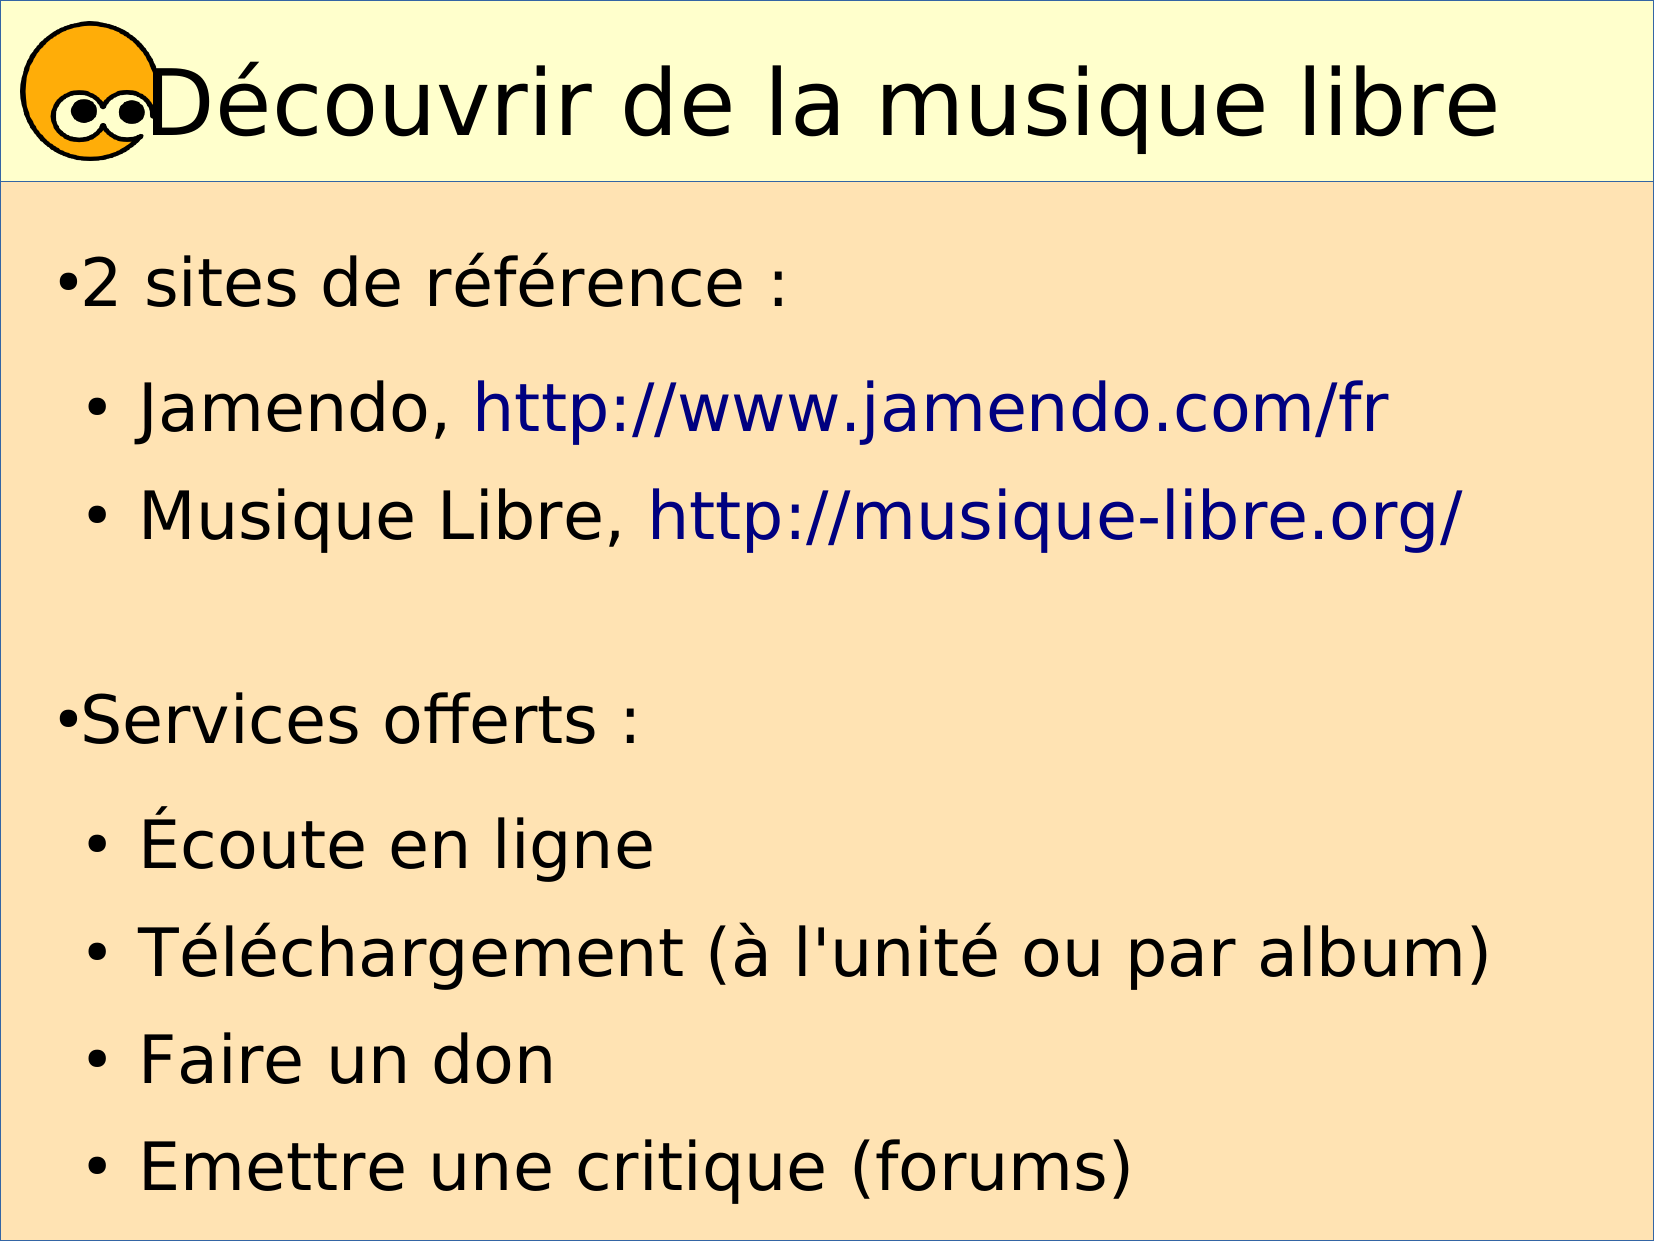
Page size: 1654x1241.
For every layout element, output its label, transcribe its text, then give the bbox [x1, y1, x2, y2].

picture [20, 21, 80, 161]
list Services offerts : Écoute en ligne Téléchargement (à l'unité ou par album) Faire un don Emettre une critique (forums) [49, 681, 1594, 1207]
title Découvrir de la musique libre [80, 0, 1569, 208]
list 2 sites de référence : Jamendo, http://www.jamendo.com/fr Musique Libre, http://musique-libre.org/ [49, 244, 1594, 612]
